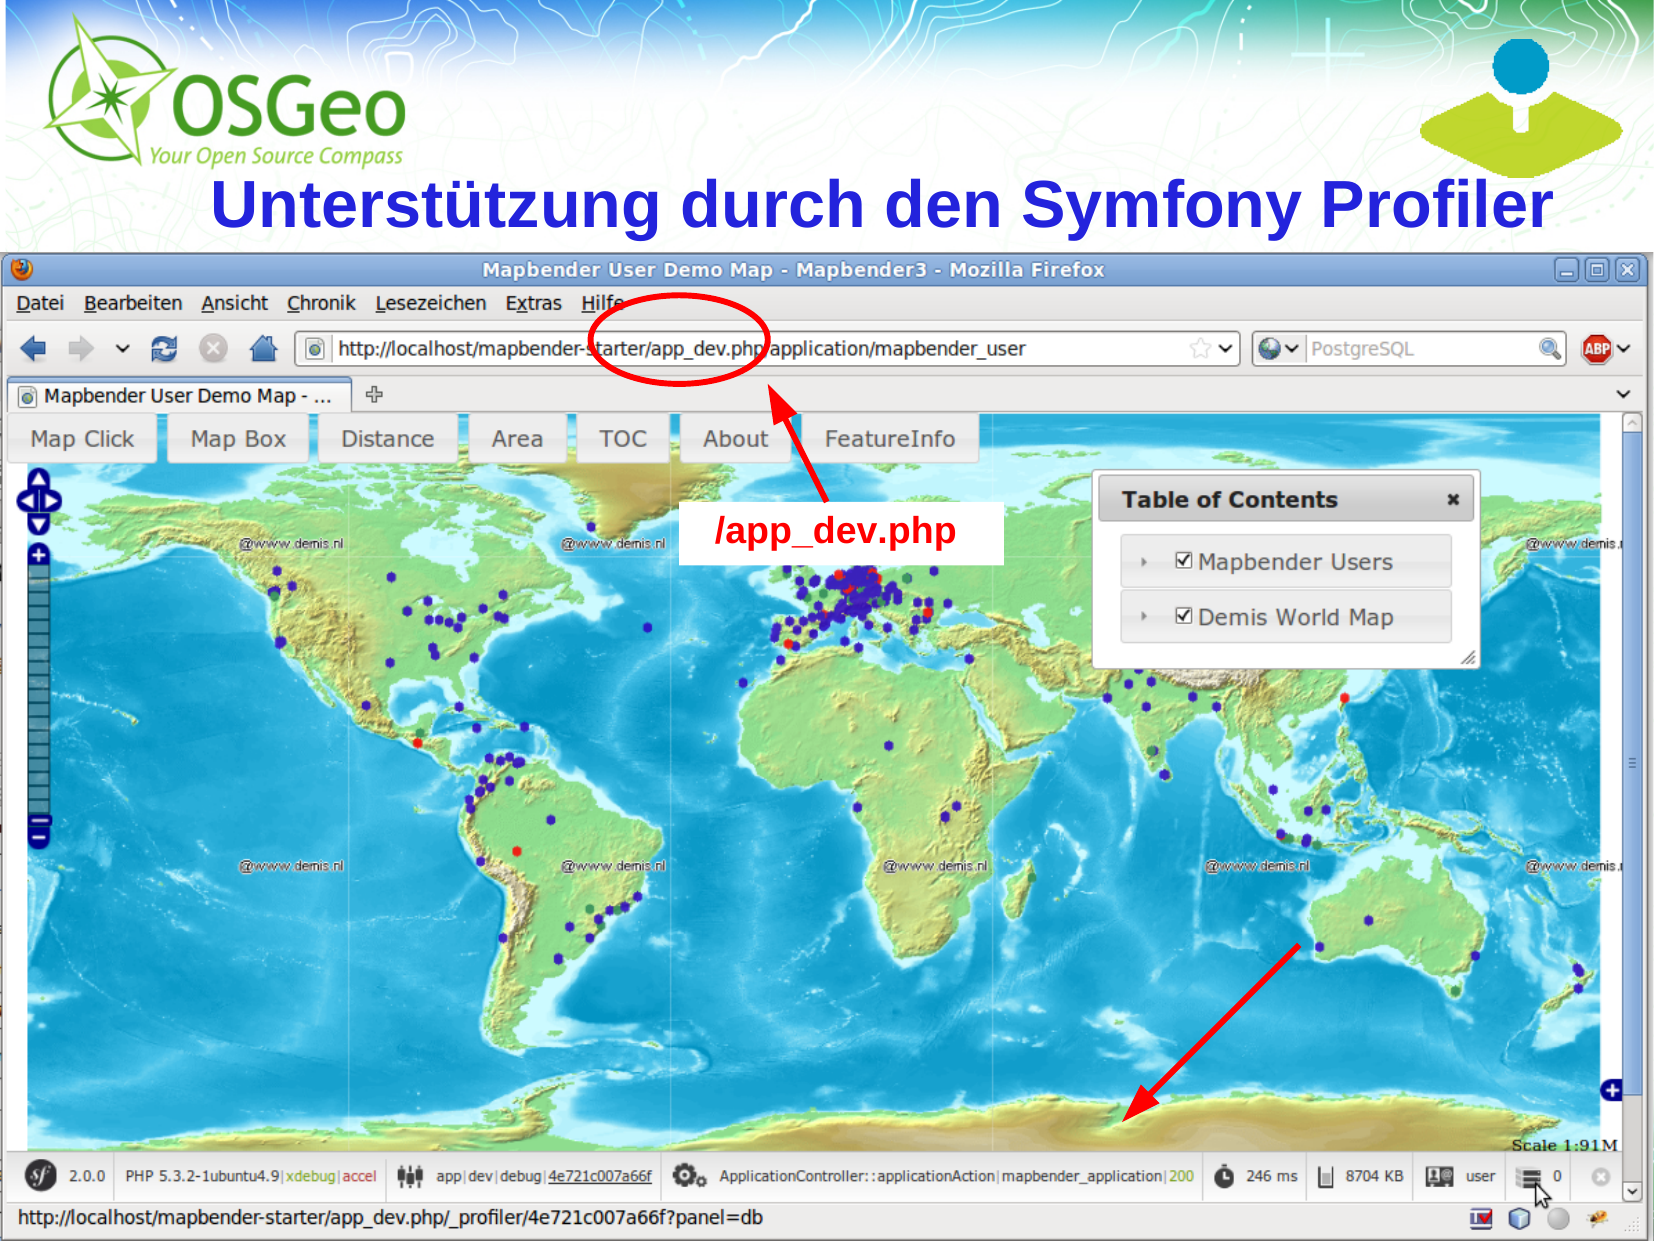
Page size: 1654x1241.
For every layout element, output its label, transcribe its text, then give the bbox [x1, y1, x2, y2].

title Unterstützung durch den Symfony Profiler [203, 137, 1563, 252]
text_box /app_dev.php [679, 501, 1004, 566]
picture [0, 0, 1654, 1241]
